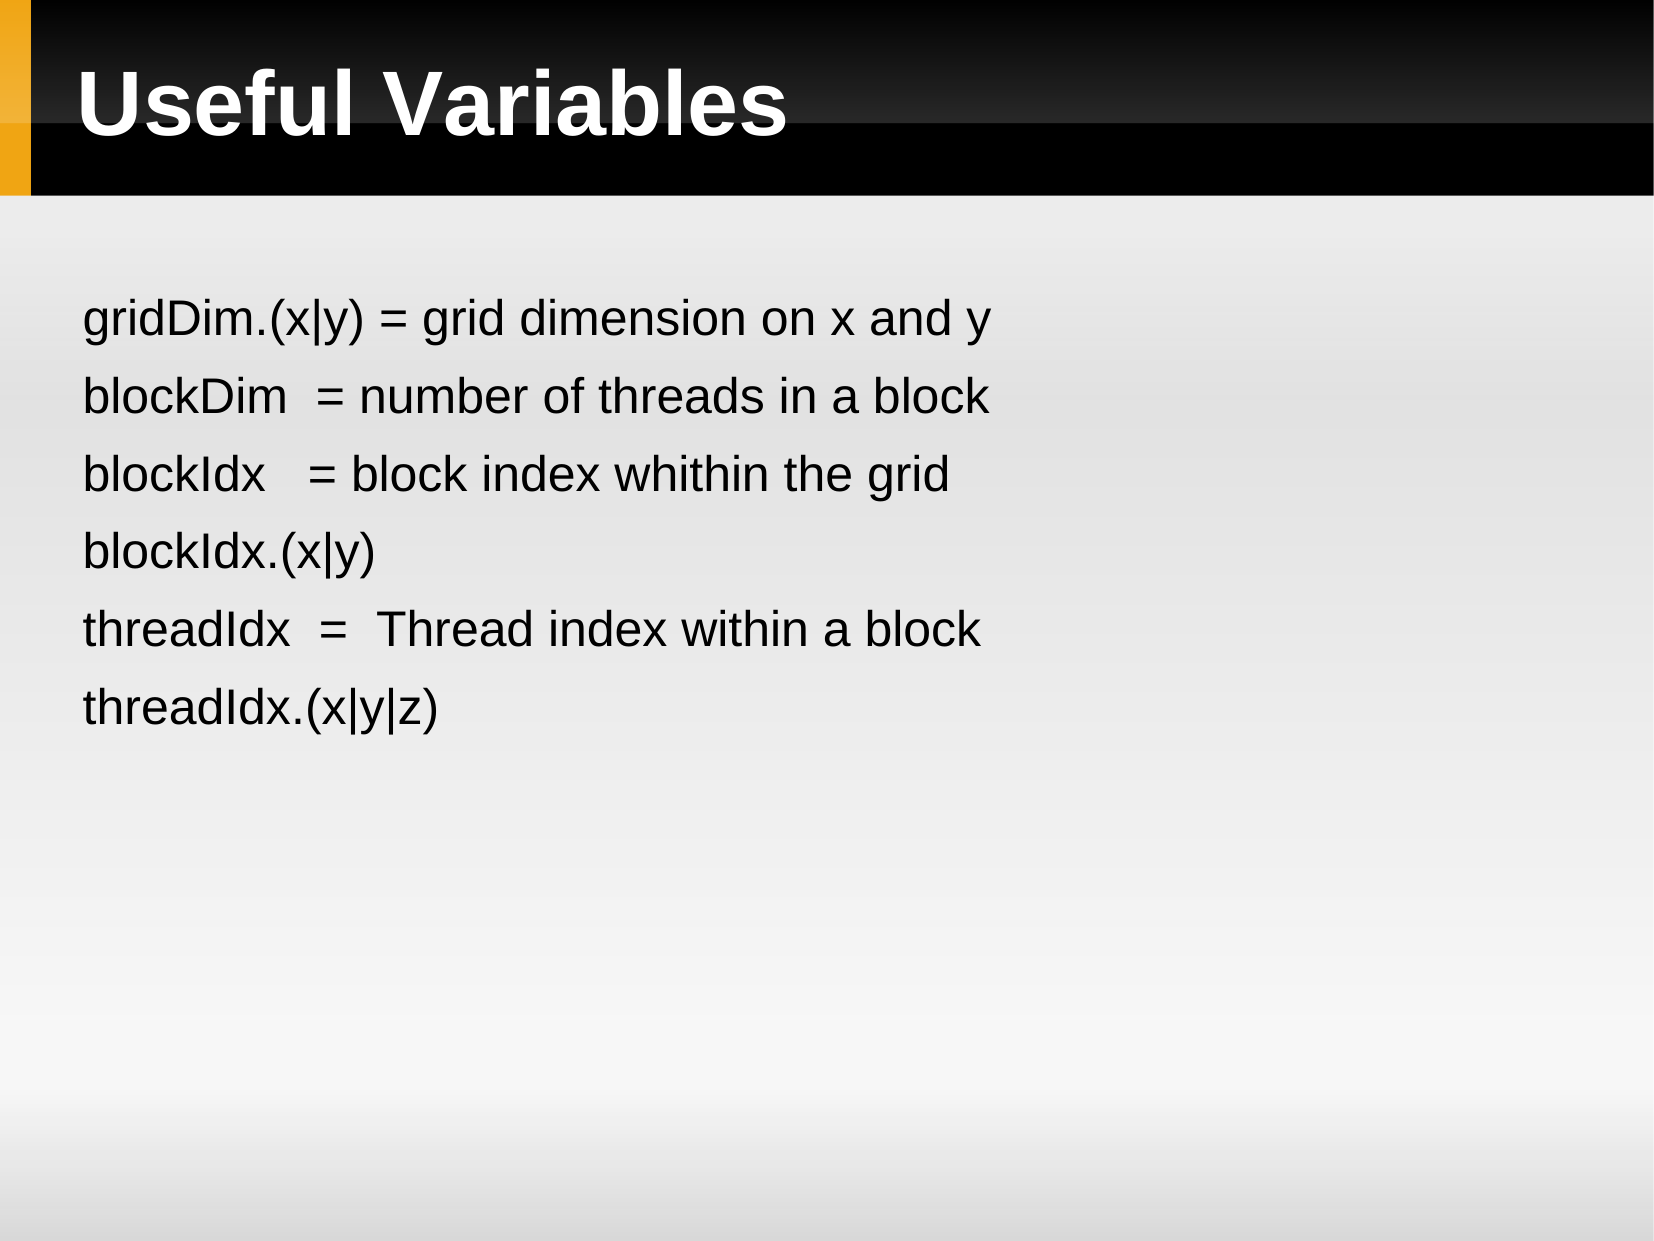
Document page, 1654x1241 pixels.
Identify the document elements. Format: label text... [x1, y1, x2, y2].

title Useful Variables [76, 7, 1565, 200]
picture [0, 0, 1654, 1241]
list gridDim.(x|y) = grid dimension on x and y blockDim = number of threads in a block blockIdx = block index whithin the grid blockIdx.(x|y) threadIdx = Thread index within a block threadIdx.(x|y|z) [82, 290, 1571, 1094]
